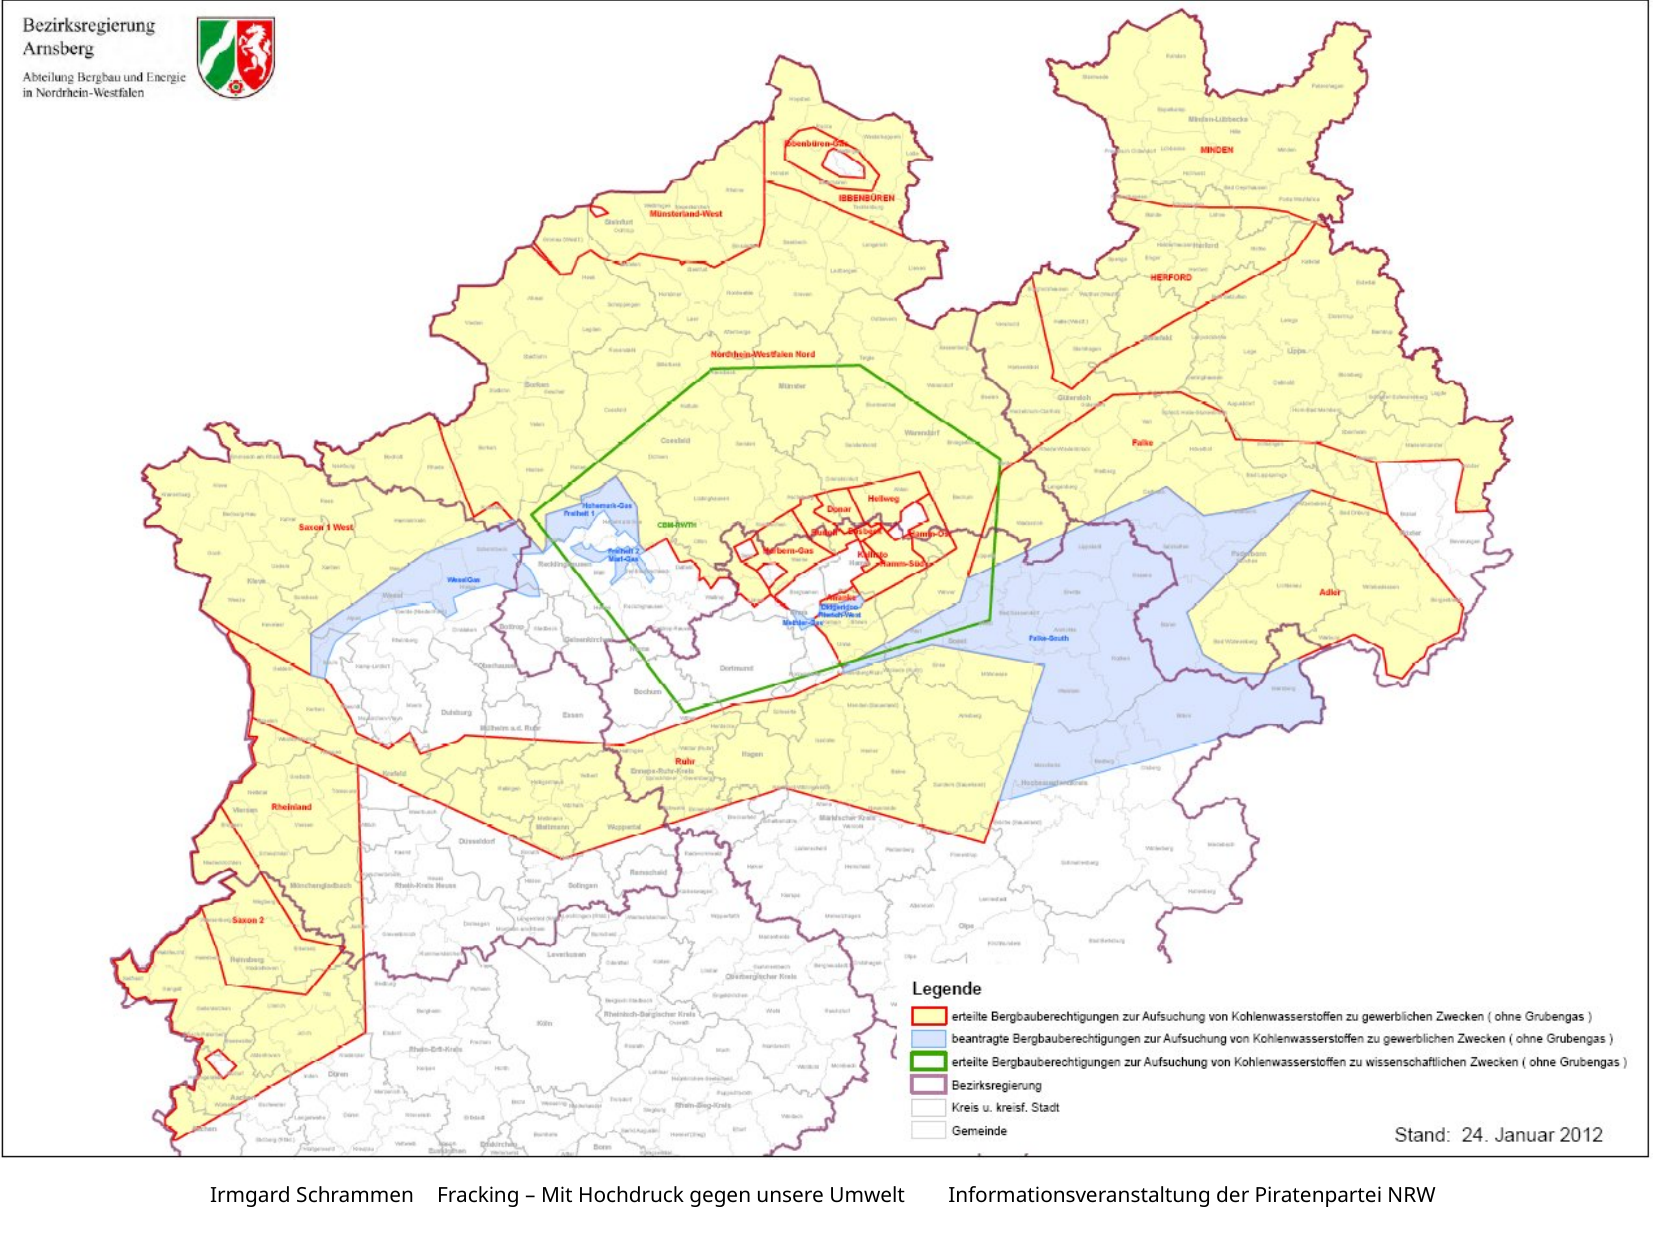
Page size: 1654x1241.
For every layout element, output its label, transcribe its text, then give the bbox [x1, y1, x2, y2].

text_box Irmgard Schrammen Fracking – Mit Hochdruck gegen unsere Umwelt Informationsveranstaltung der Piratenpartei NRW [29, 1172, 1617, 1224]
picture [0, 0, 1653, 1160]
